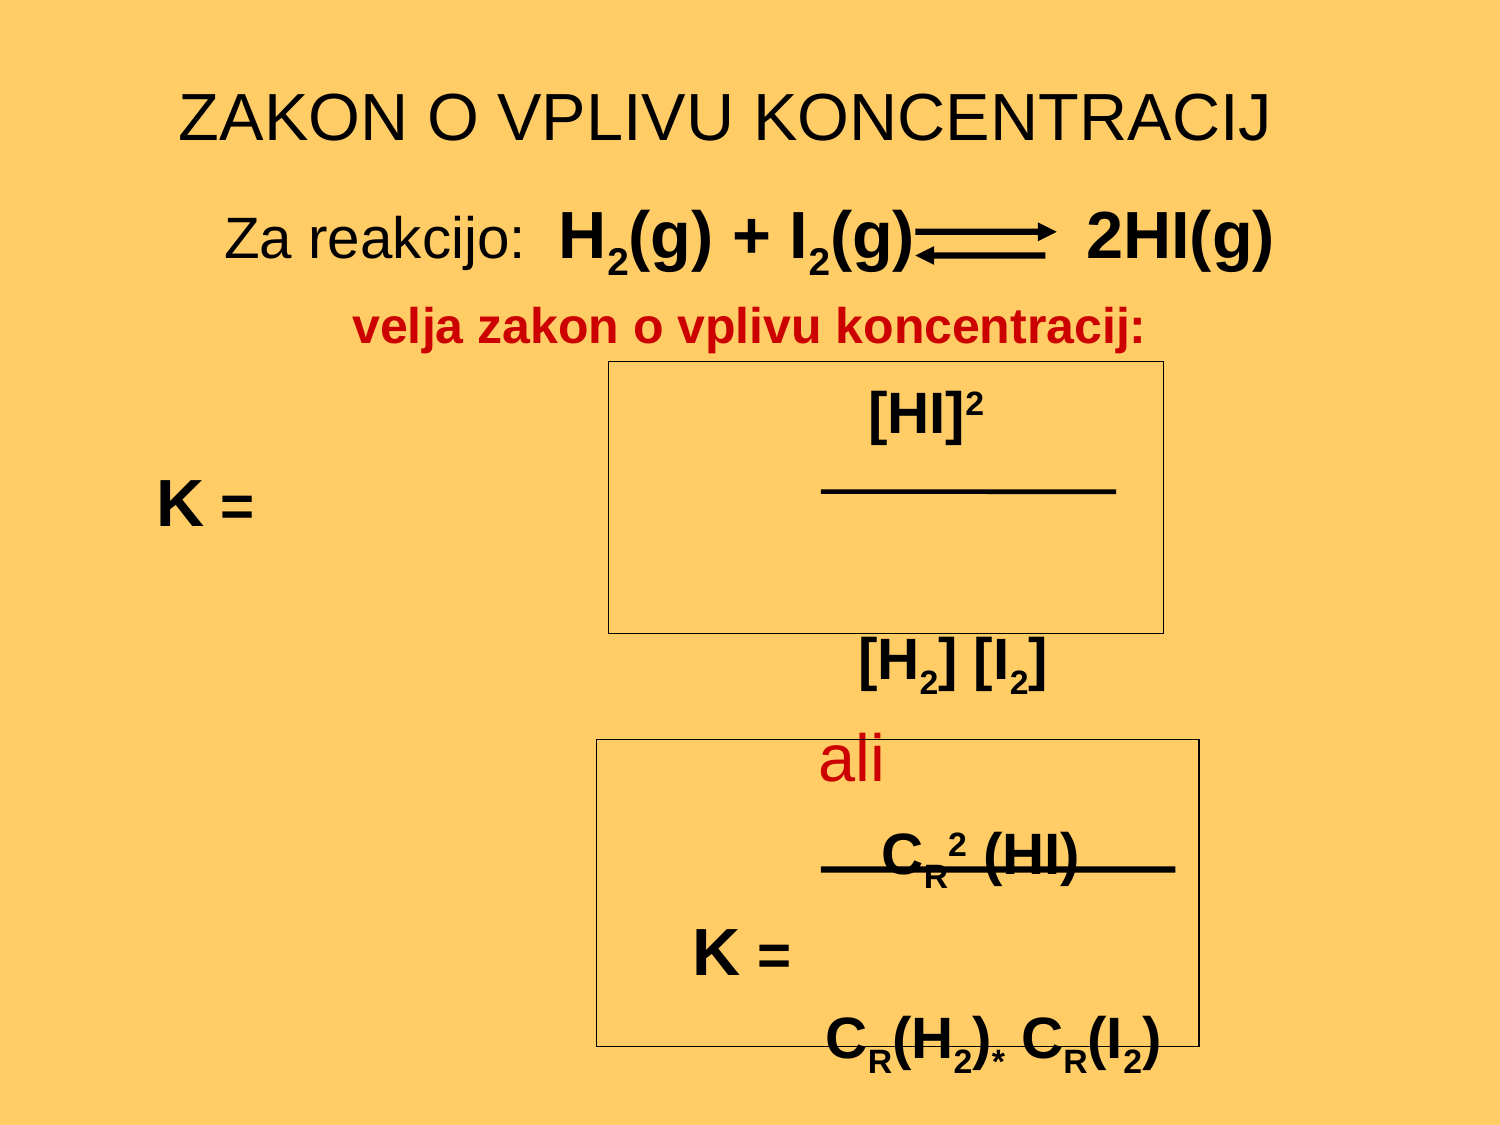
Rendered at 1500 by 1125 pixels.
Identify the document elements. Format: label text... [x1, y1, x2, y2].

subtitle Za reakcijo: H2(g) + I2(g) 2HI(g) velja zakon o vplivu koncentracij: [HI]2 K = [H2] [I2] ali CR2 (HI) K = CR(H2)* CR(I2) [135, 184, 1365, 1059]
title ZAKON O VPLIVU KONCENTRACIJ [88, 78, 1364, 150]
